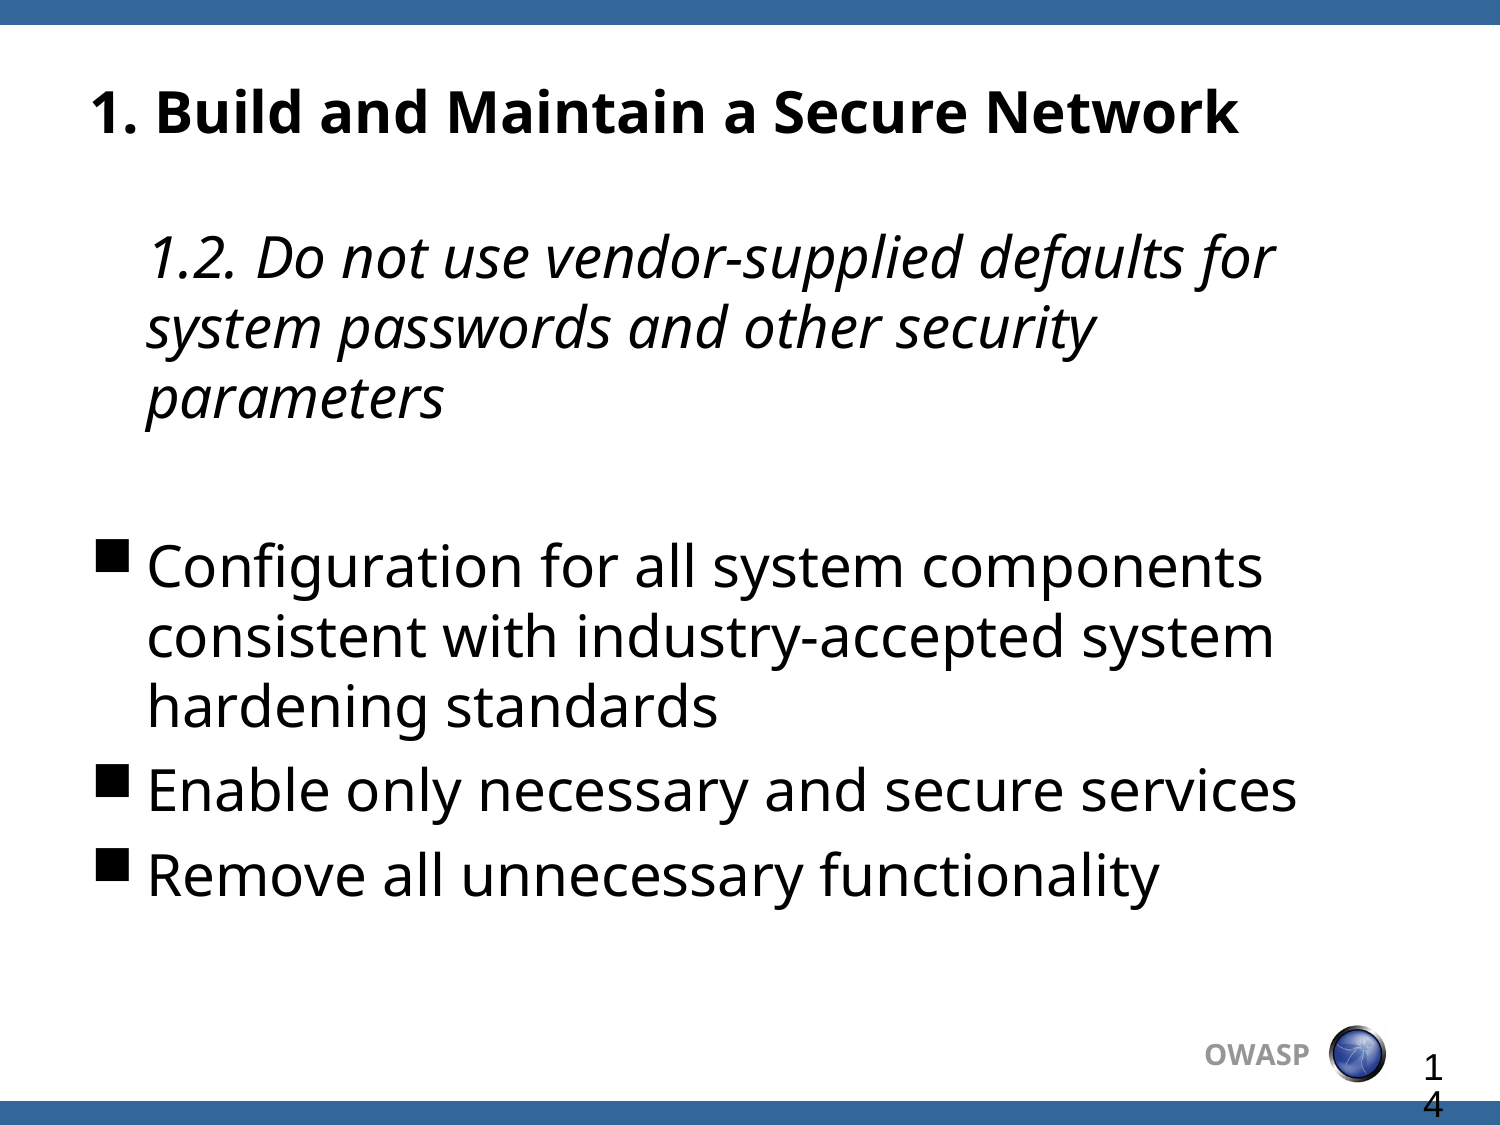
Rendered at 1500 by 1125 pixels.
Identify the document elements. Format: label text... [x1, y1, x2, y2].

list 1.2. Do not use vendor-supplied defaults for system passwords and other security parameters Configuration for all system components consistent with industry-accepted system hardening standards Enable only necessary and secure services Remove all unnecessary functionality [75, 212, 1426, 1005]
picture [1325, 1024, 1388, 1083]
title 1. Build and Maintain a Secure Network [75, 32, 1426, 189]
